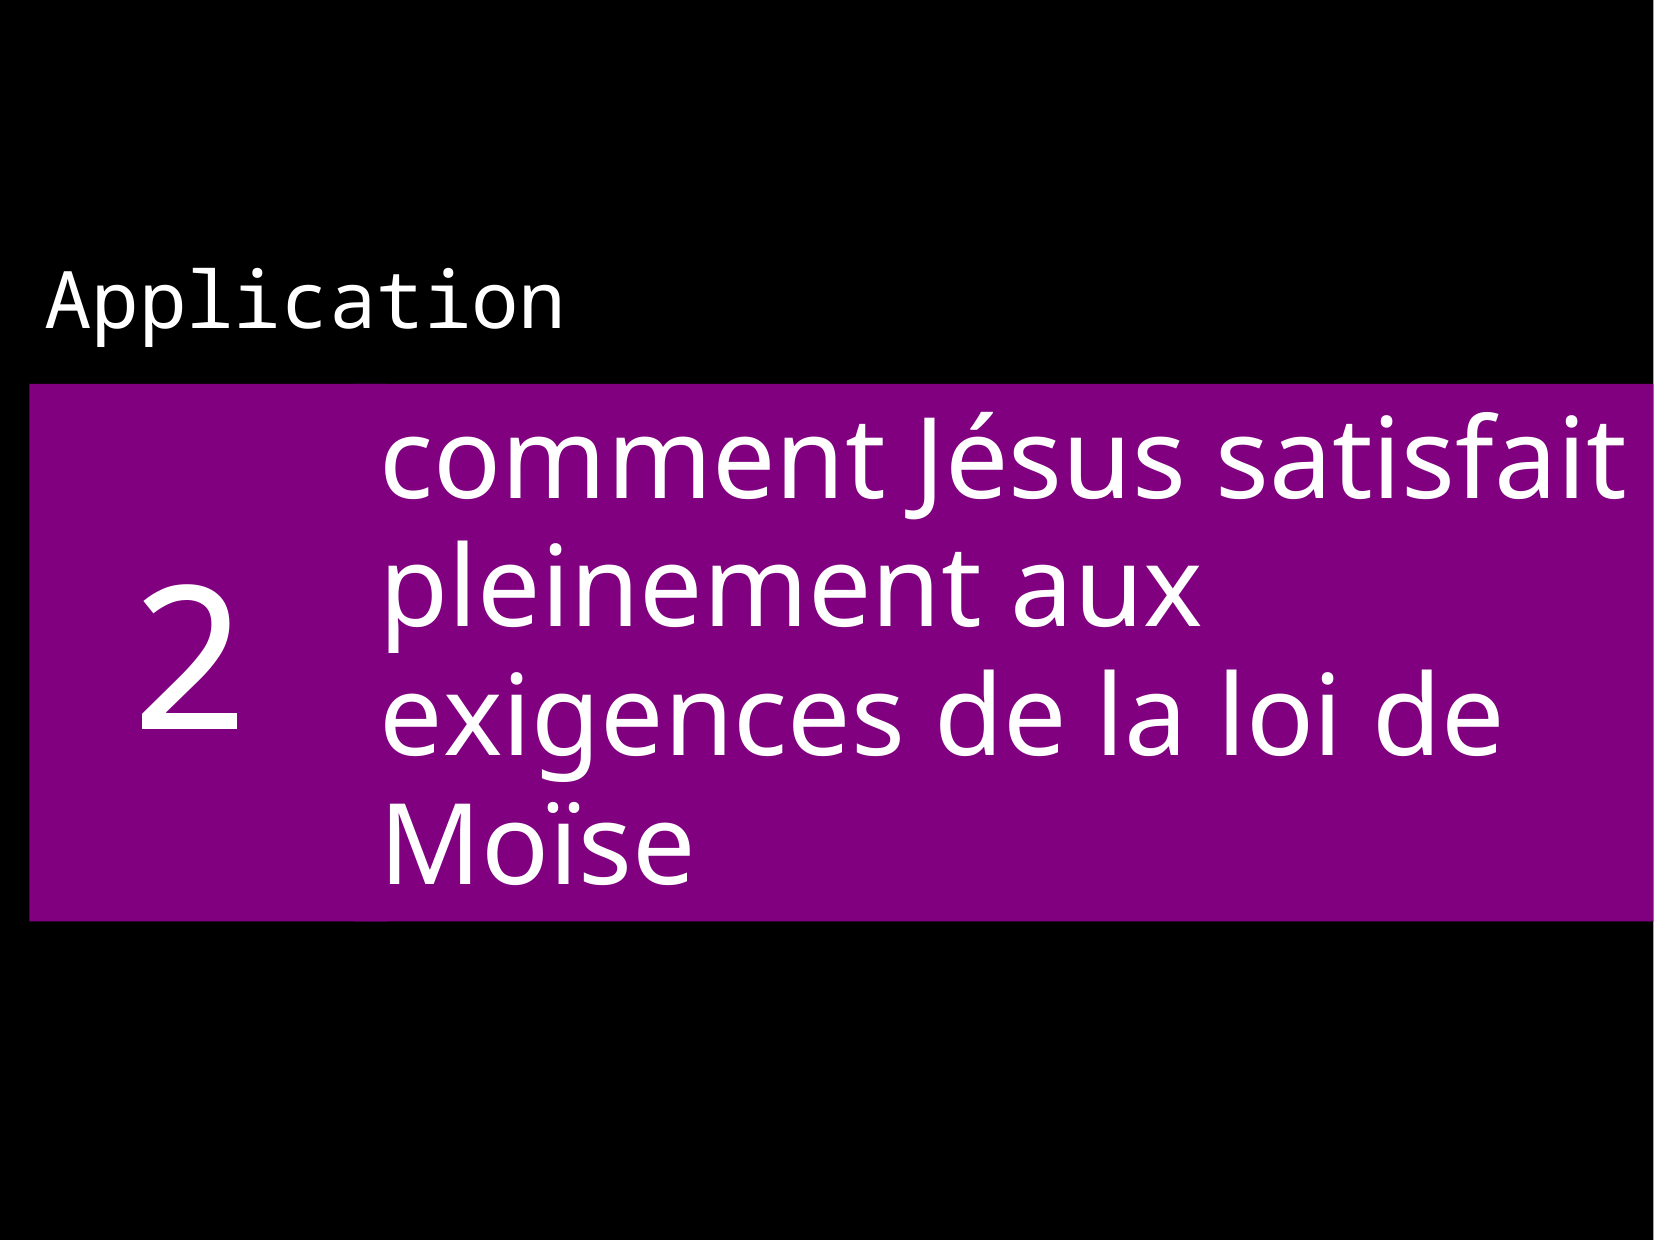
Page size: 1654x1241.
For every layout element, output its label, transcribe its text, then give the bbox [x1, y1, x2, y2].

text_box Application [29, 236, 1372, 360]
text_box 2 [114, 507, 254, 796]
text_box [29, 383, 354, 922]
text_box comment Jésus satisfait pleinement aux exigences de la loi de Moïse [354, 383, 1654, 922]
